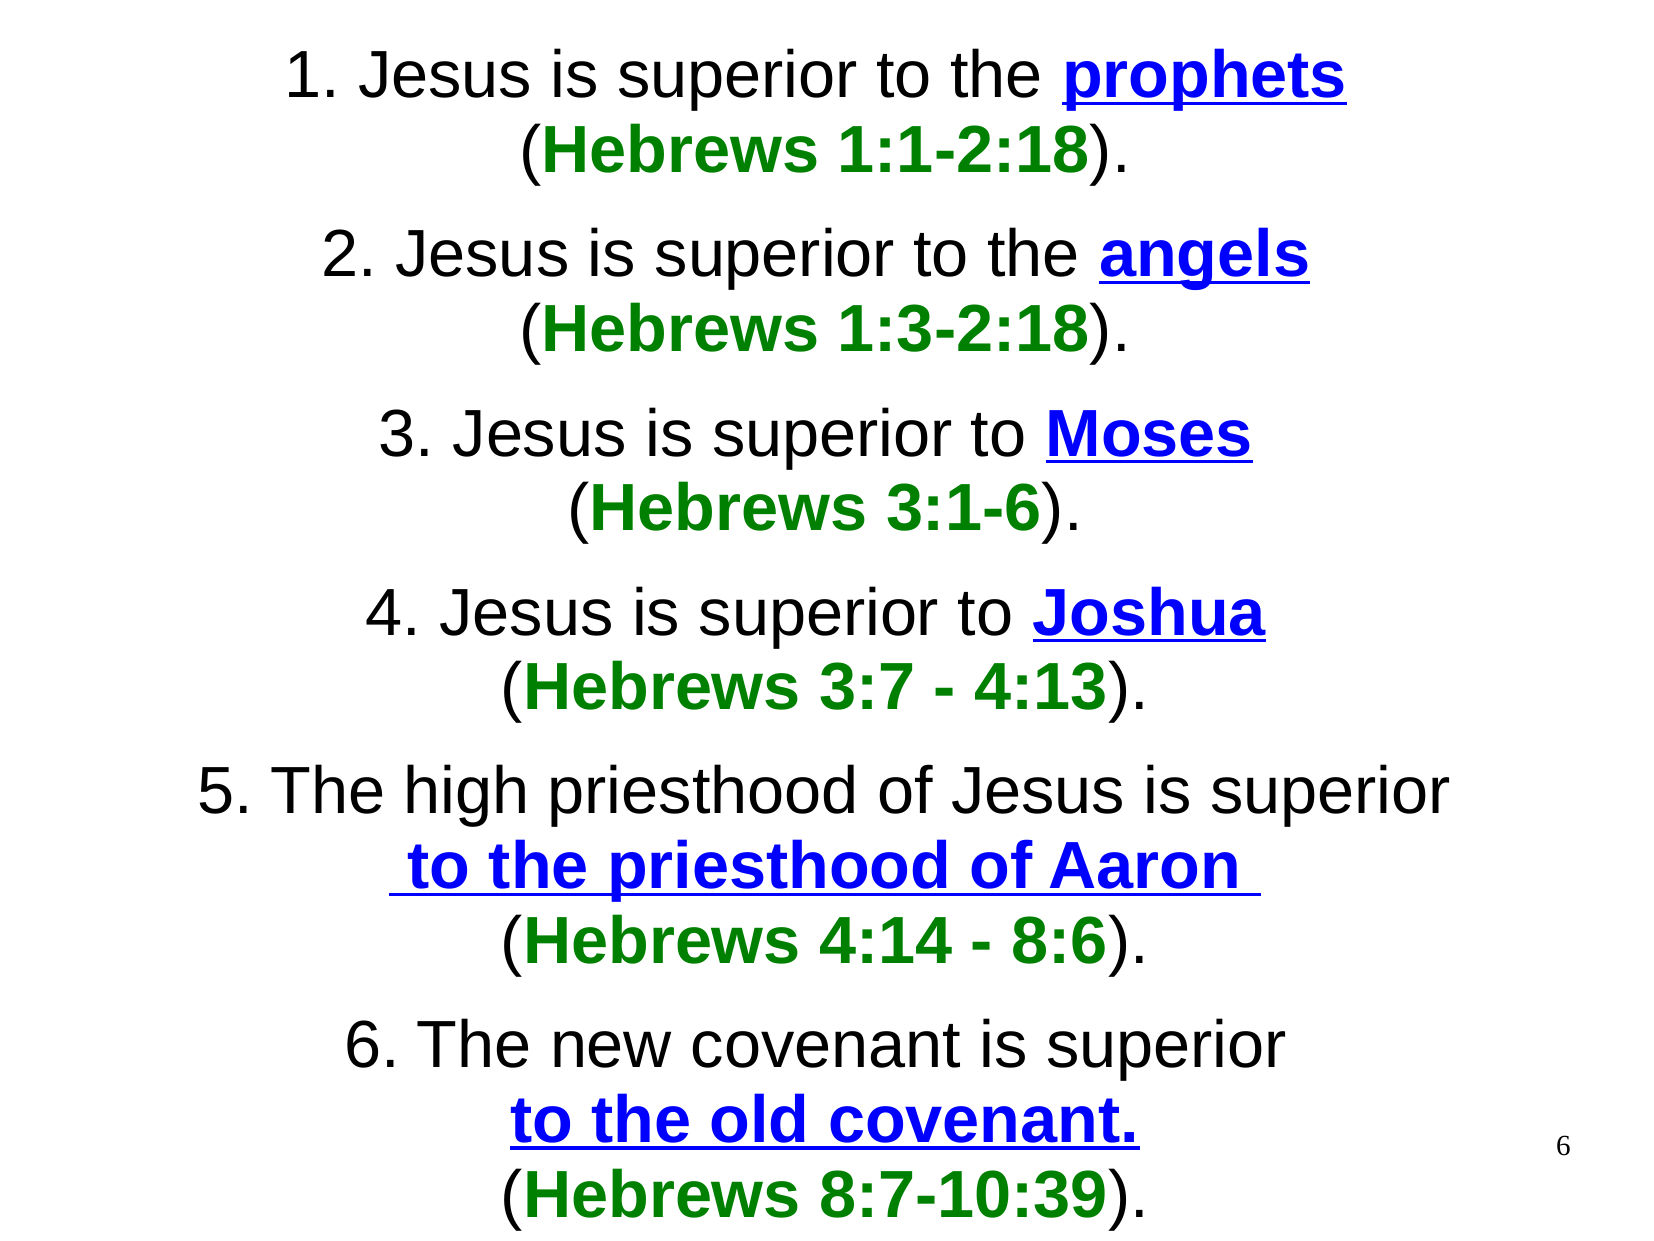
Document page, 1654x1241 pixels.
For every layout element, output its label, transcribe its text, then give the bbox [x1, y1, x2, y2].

list 1. Jesus is superior to the prophets (Hebrews 1:1-2:18). 2. Jesus is superior to the angels (Hebrews 1:3-2:18). 3. Jesus is superior to Moses (Hebrews 3:1-6). 4. Jesus is superior to Joshua (Hebrews 3:7 - 4:13). 5. The high priesthood of Jesus is superior to the priesthood of Aaron (Hebrews 4:14 - 8:6). 6. The new covenant is superior to the old covenant. (Hebrews 8:7-10:39). [37, 37, 1613, 1238]
